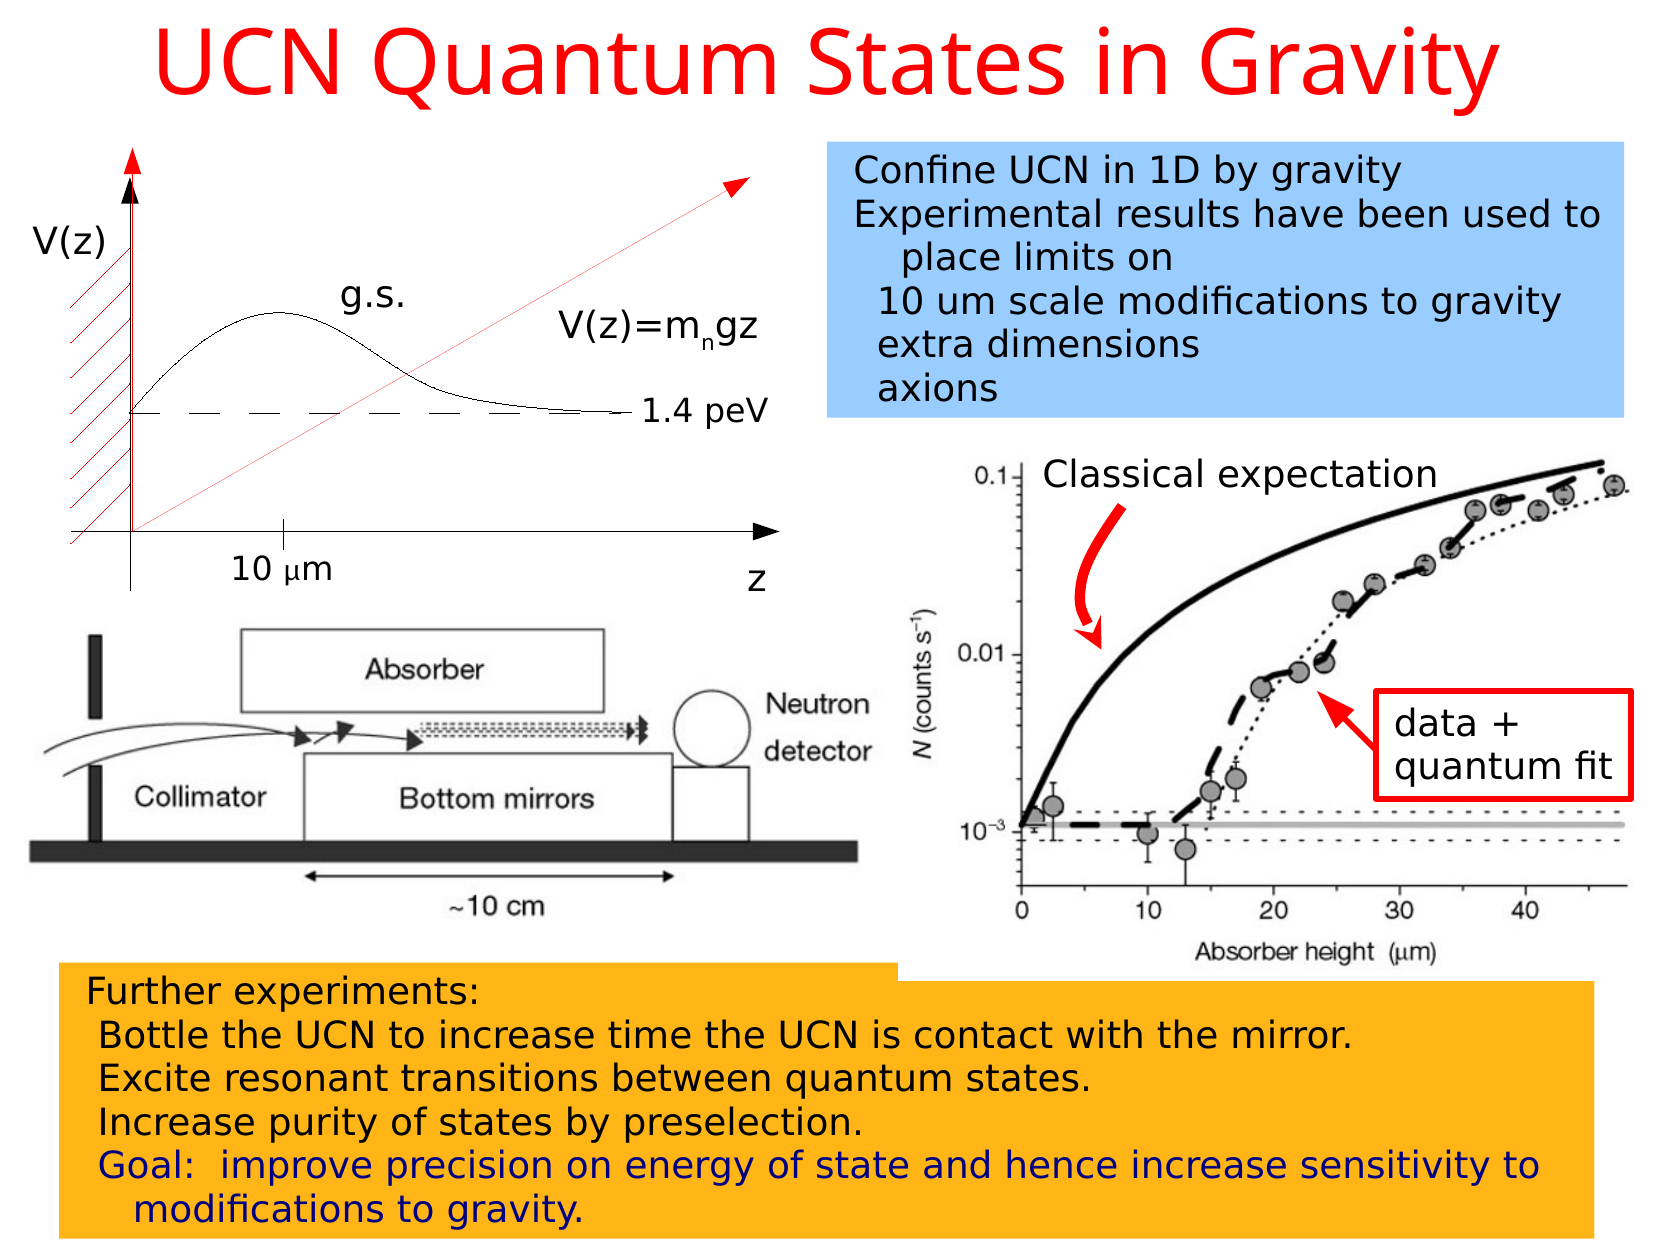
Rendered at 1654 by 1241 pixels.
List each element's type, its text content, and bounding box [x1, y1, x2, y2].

text_box UCN Quantum States in Gravity [0, 0, 1654, 119]
text_box Confine UCN in 1D by gravity Experimental results have been used to place limits on 10 um scale modifications to gravity extra dimensions axions [826, 141, 1625, 418]
text_box V(z) [17, 212, 123, 271]
text_box data + quantum fit [1375, 690, 1632, 799]
text_box V(z)=mngz [543, 295, 774, 363]
text_box 1.4 peV [625, 383, 784, 438]
text_box Classical expectation [1027, 445, 1455, 505]
text_box 10 m [215, 542, 373, 596]
text_box g.s. [324, 265, 422, 325]
picture [898, 435, 1654, 981]
text_box Further experiments: Bottle the UCN to increase time the UCN is contact with the mirror. Excite resonant transitions between quantum states. Increase purity of states by preselection. Goal: improve precision on energy of state and hence increase sensitivity to modifications to gravity. [59, 962, 1595, 1239]
text_box z [732, 549, 782, 608]
picture [23, 617, 895, 939]
